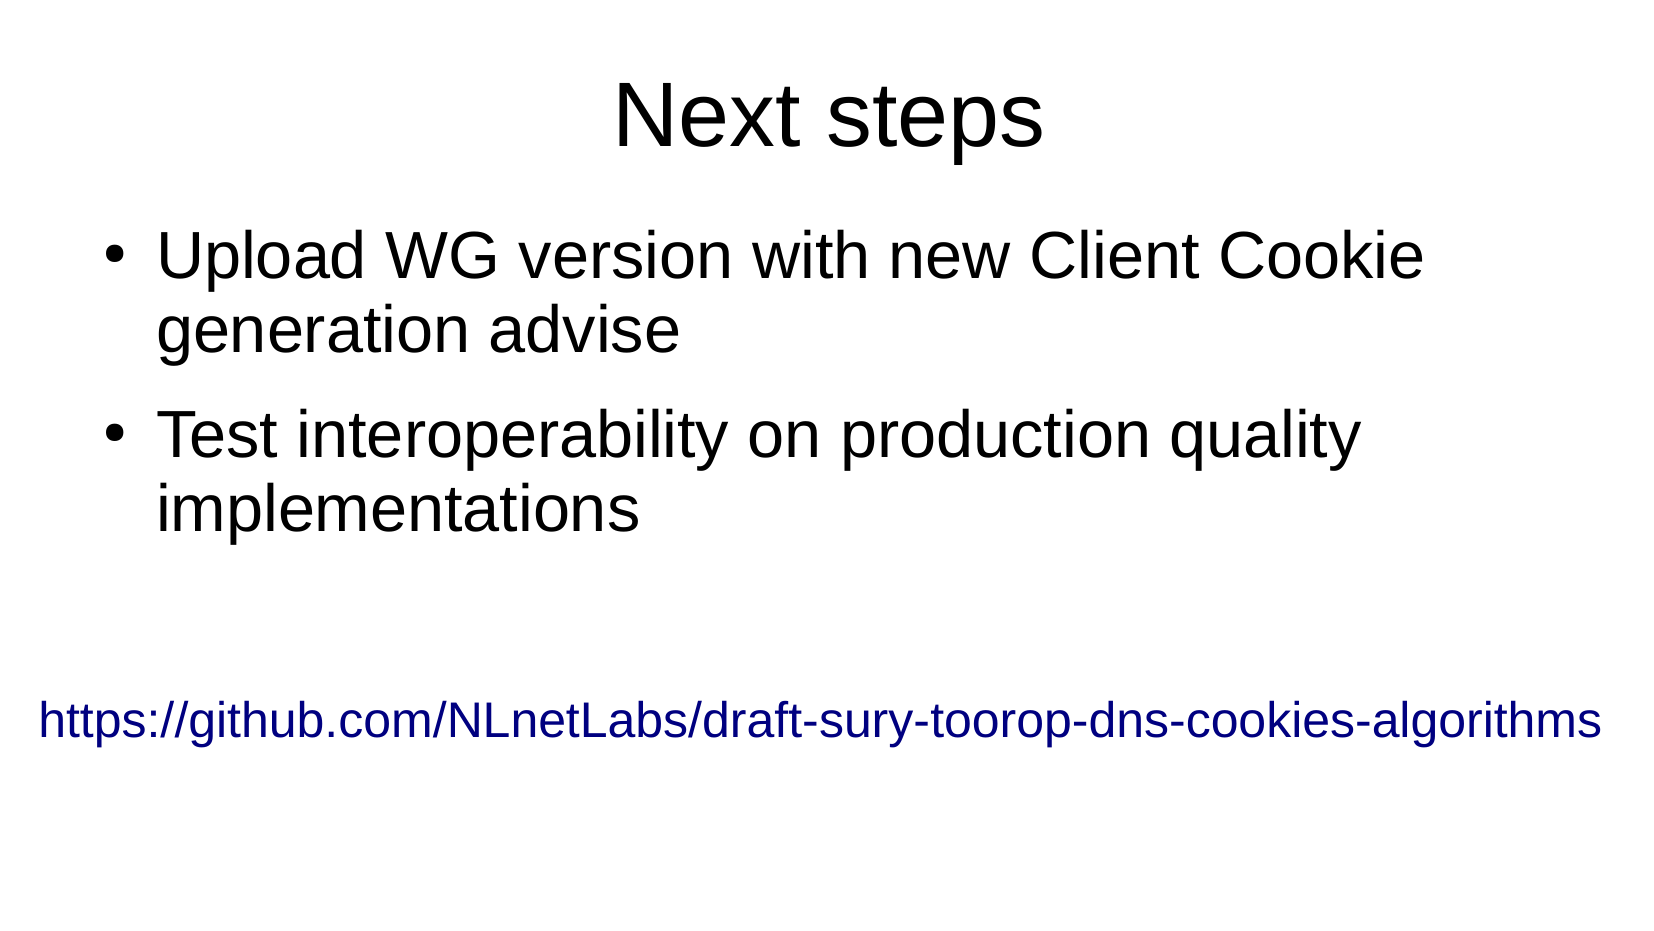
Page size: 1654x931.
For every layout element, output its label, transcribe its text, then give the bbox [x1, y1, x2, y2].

list Upload WG version with new Client Cookie generation advise Test interoperability on production quality implementations [85, 217, 1574, 685]
text_box https://github.com/NLnetLabs/draft-sury-toorop-dns-cookies-algorithms [23, 685, 1646, 783]
title Next steps [85, 37, 1574, 193]
